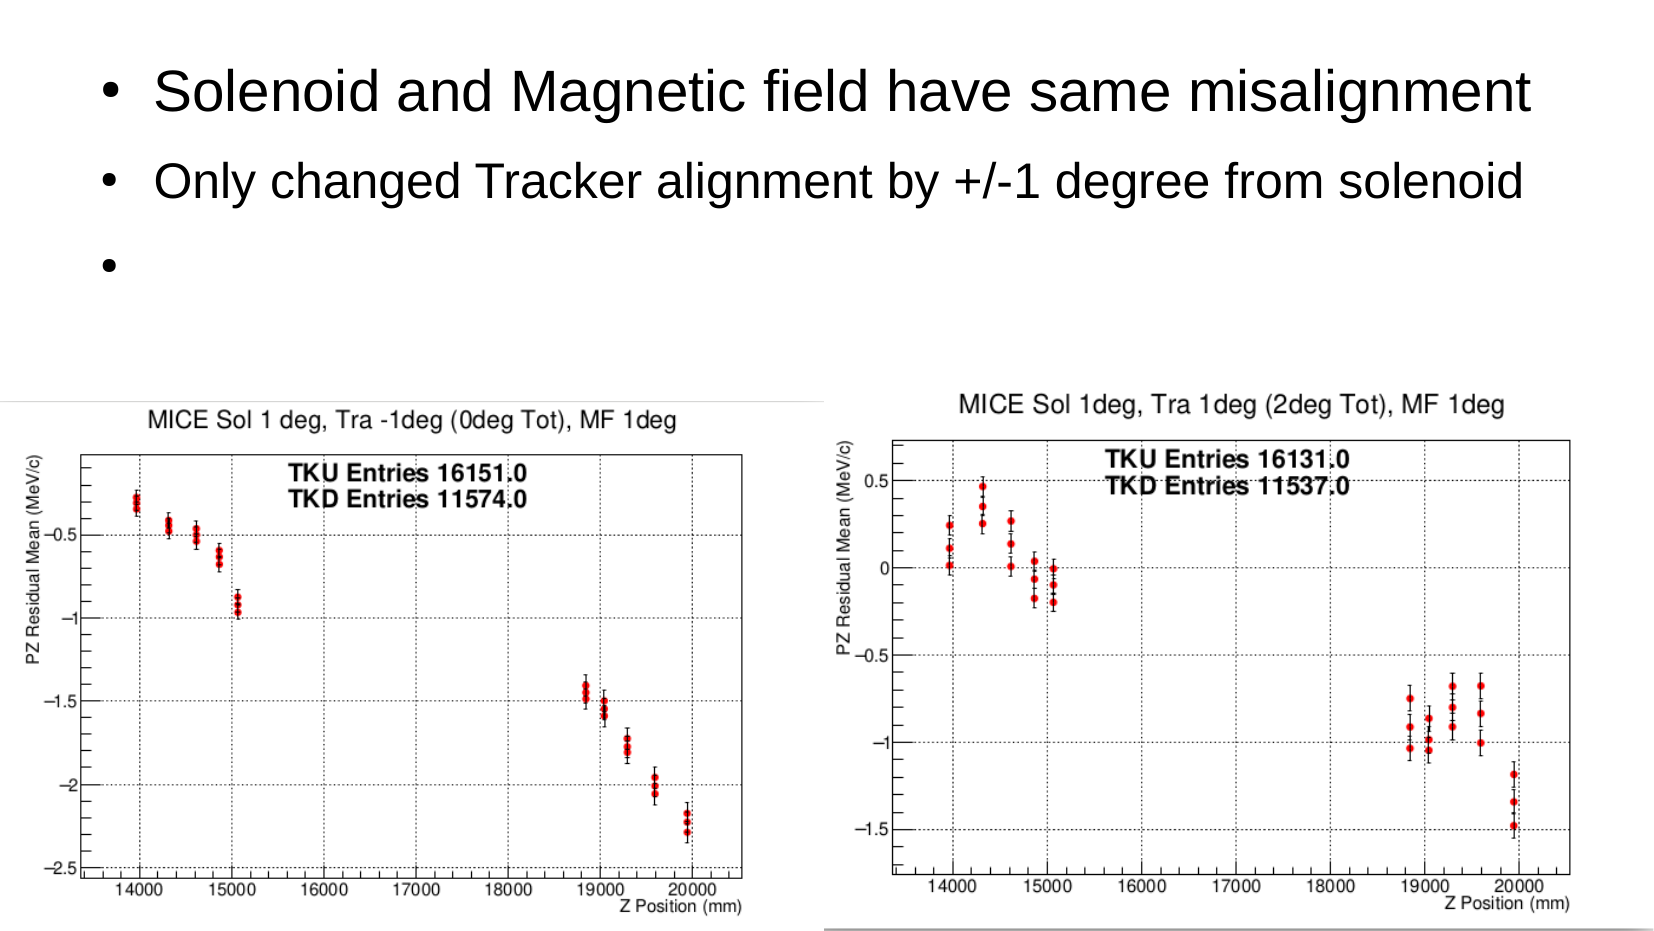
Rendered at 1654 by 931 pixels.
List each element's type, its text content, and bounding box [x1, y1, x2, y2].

picture [0, 389, 1654, 931]
list Solenoid and Magnetic field have same misalignment Only changed Tracker alignment by +/-1 degree from solenoid [82, 59, 1571, 401]
